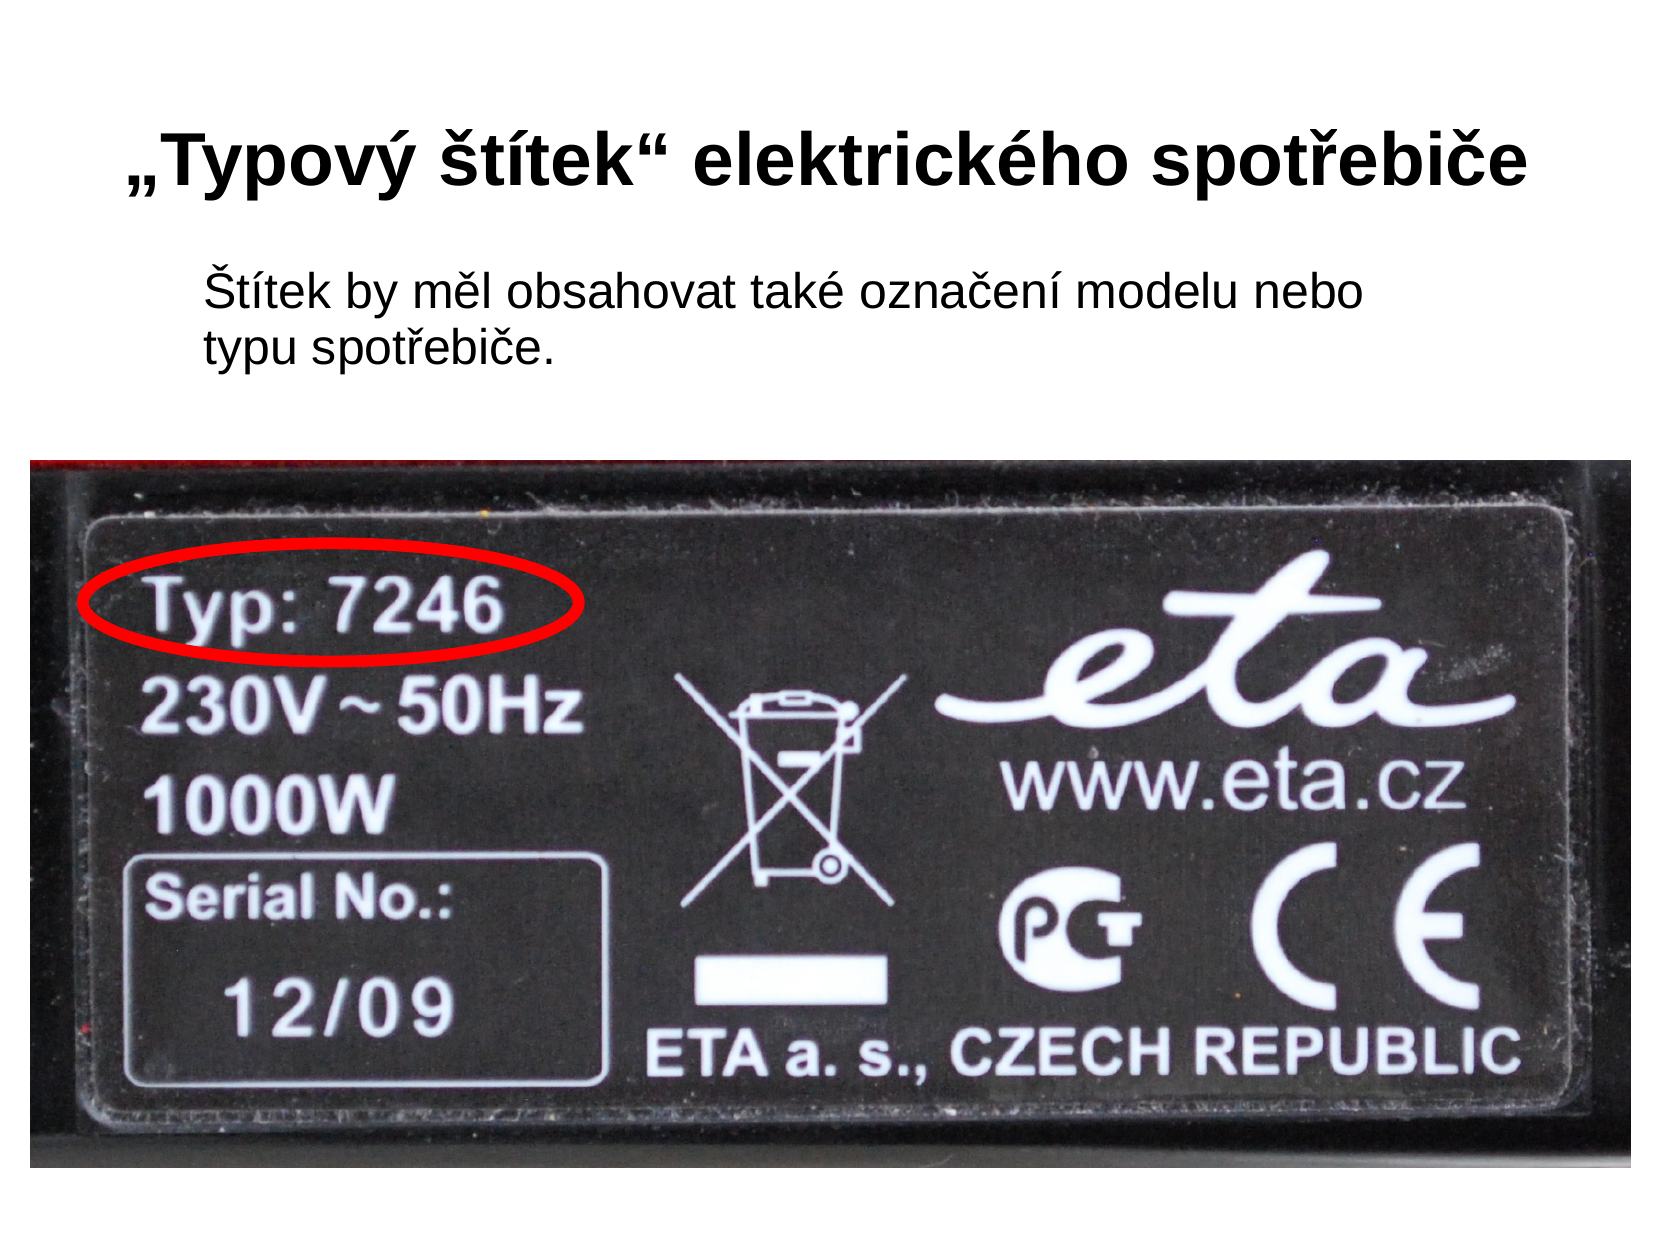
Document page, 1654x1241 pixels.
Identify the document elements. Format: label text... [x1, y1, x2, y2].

picture [30, 460, 1631, 1168]
text_box Štítek by měl obsahovat také označení modelu nebo typu spotřebiče. [188, 255, 1465, 383]
title „Typový štítek“ elektrického spotřebiče [82, 94, 1571, 225]
